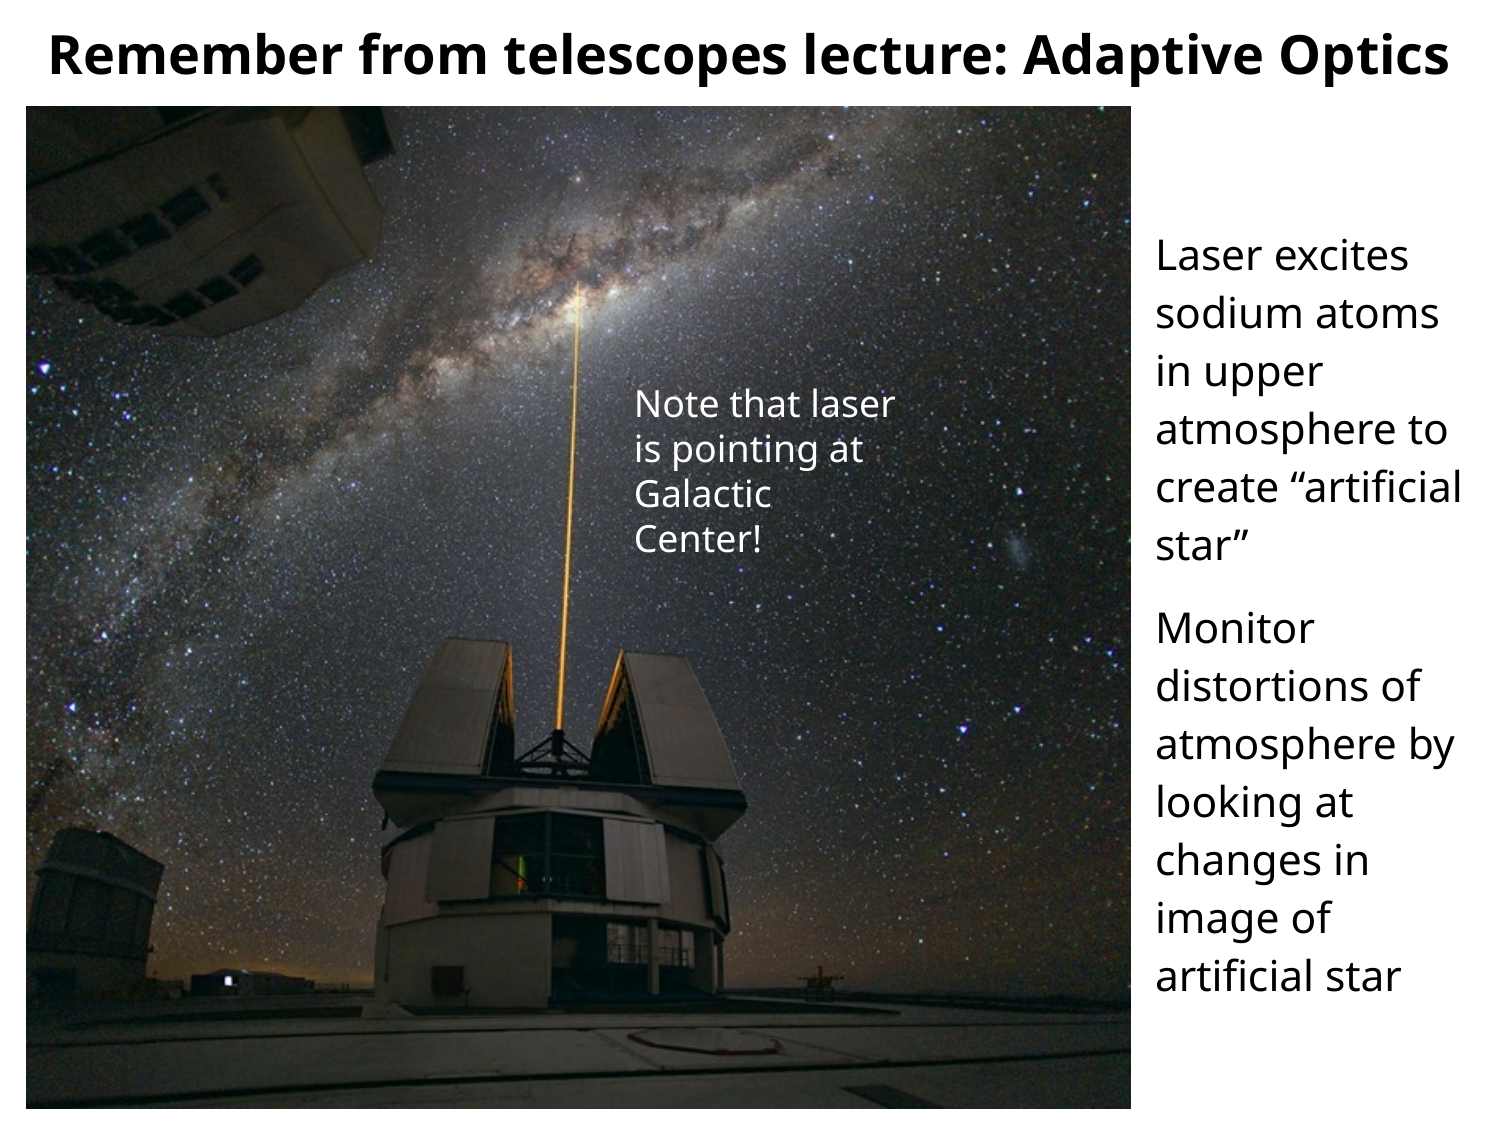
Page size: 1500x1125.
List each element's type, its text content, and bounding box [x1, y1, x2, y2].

title Remember from telescopes lecture: Adaptive Optics [30, 21, 1471, 85]
picture [26, 106, 1131, 1109]
list Laser excites sodium atoms in upper atmosphere to create “artificial star” Monitor distortions of atmosphere by looking at changes in image of artificial star [1155, 224, 1473, 1006]
text_box Note that laser is pointing at Galactic Center! [619, 373, 918, 568]
